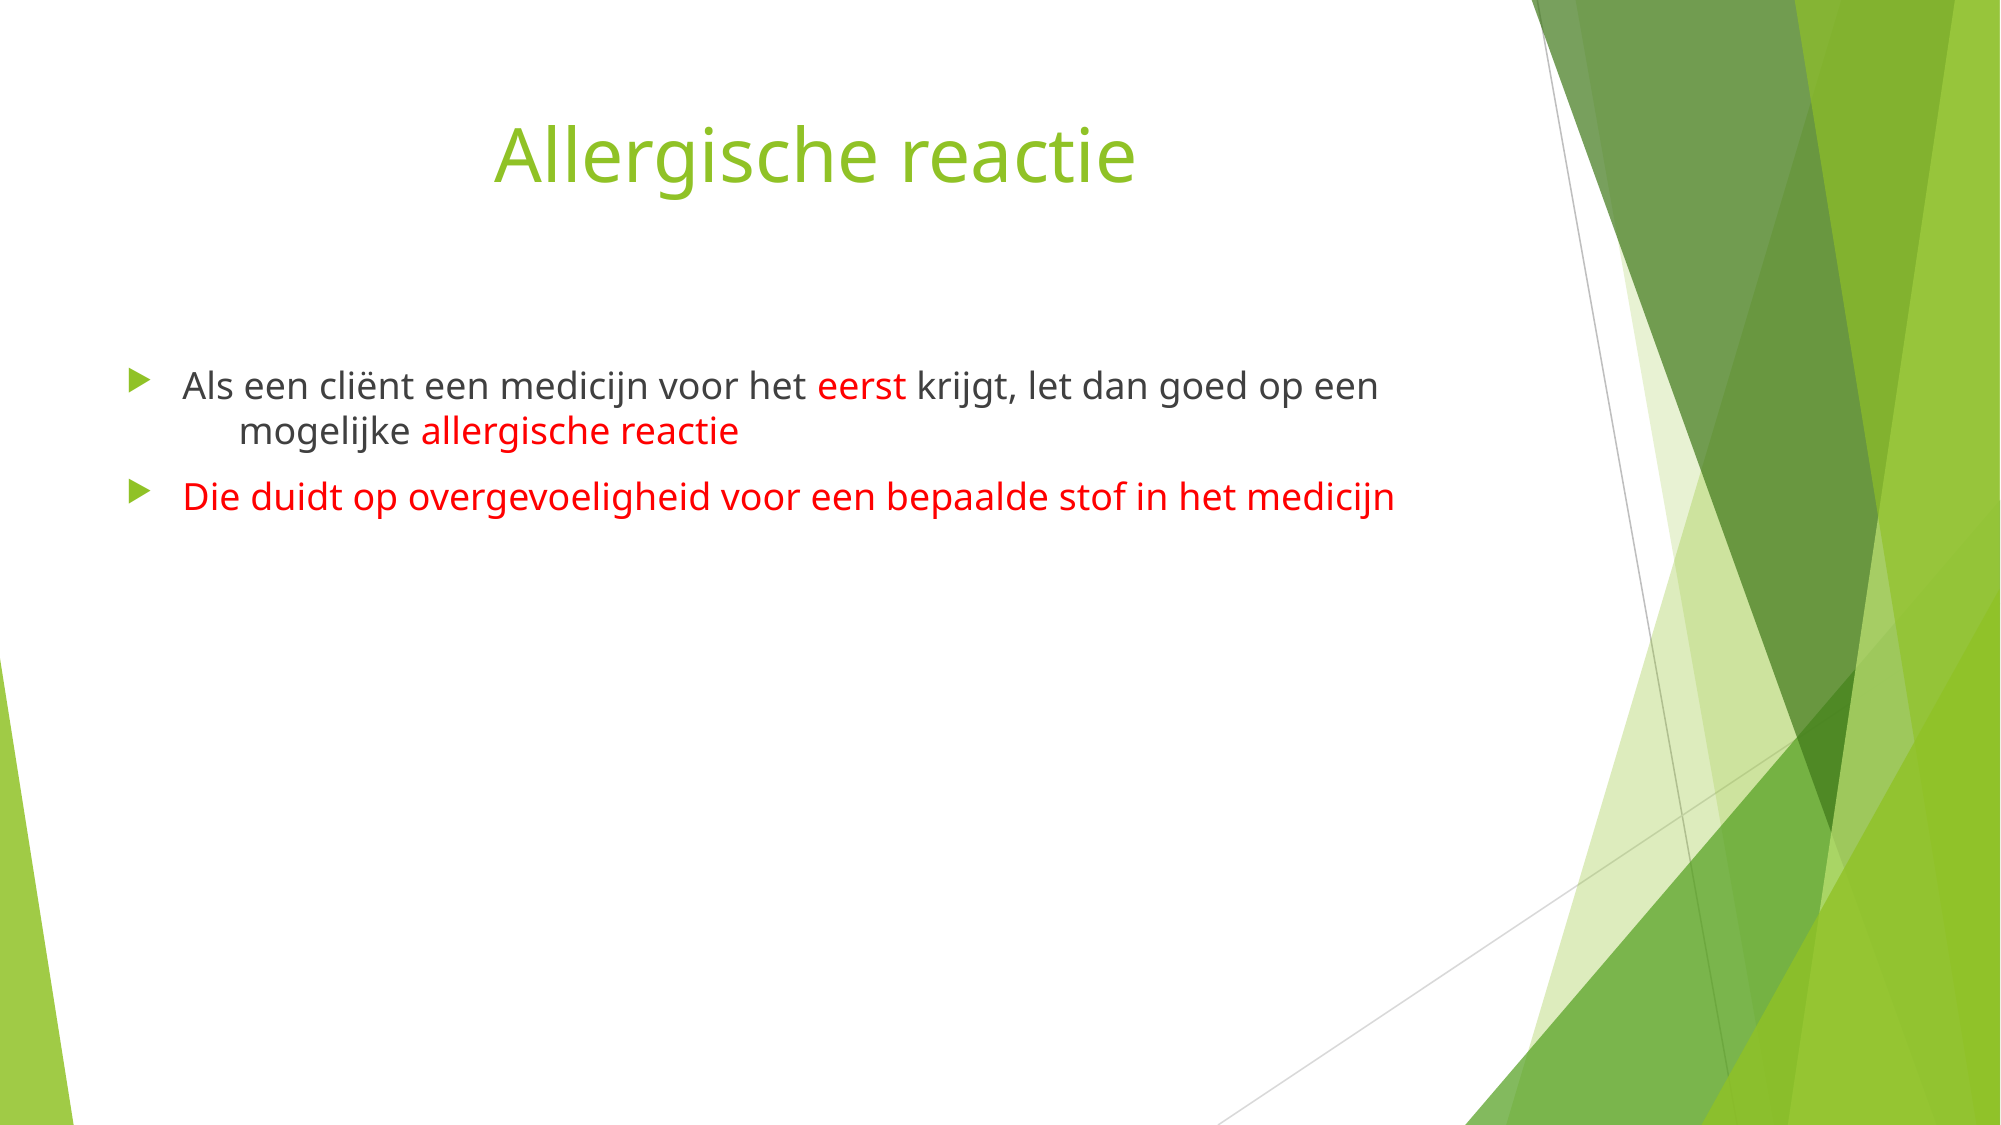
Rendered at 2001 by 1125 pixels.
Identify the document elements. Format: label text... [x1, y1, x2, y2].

list Als een cliënt een medicijn voor het eerst krijgt, let dan goed op een mogelijke allergische reactie Die duidt op overgevoeligheid voor een bepaalde stof in het medicijn [111, 354, 1522, 992]
title Allergische reactie [111, 99, 1522, 317]
